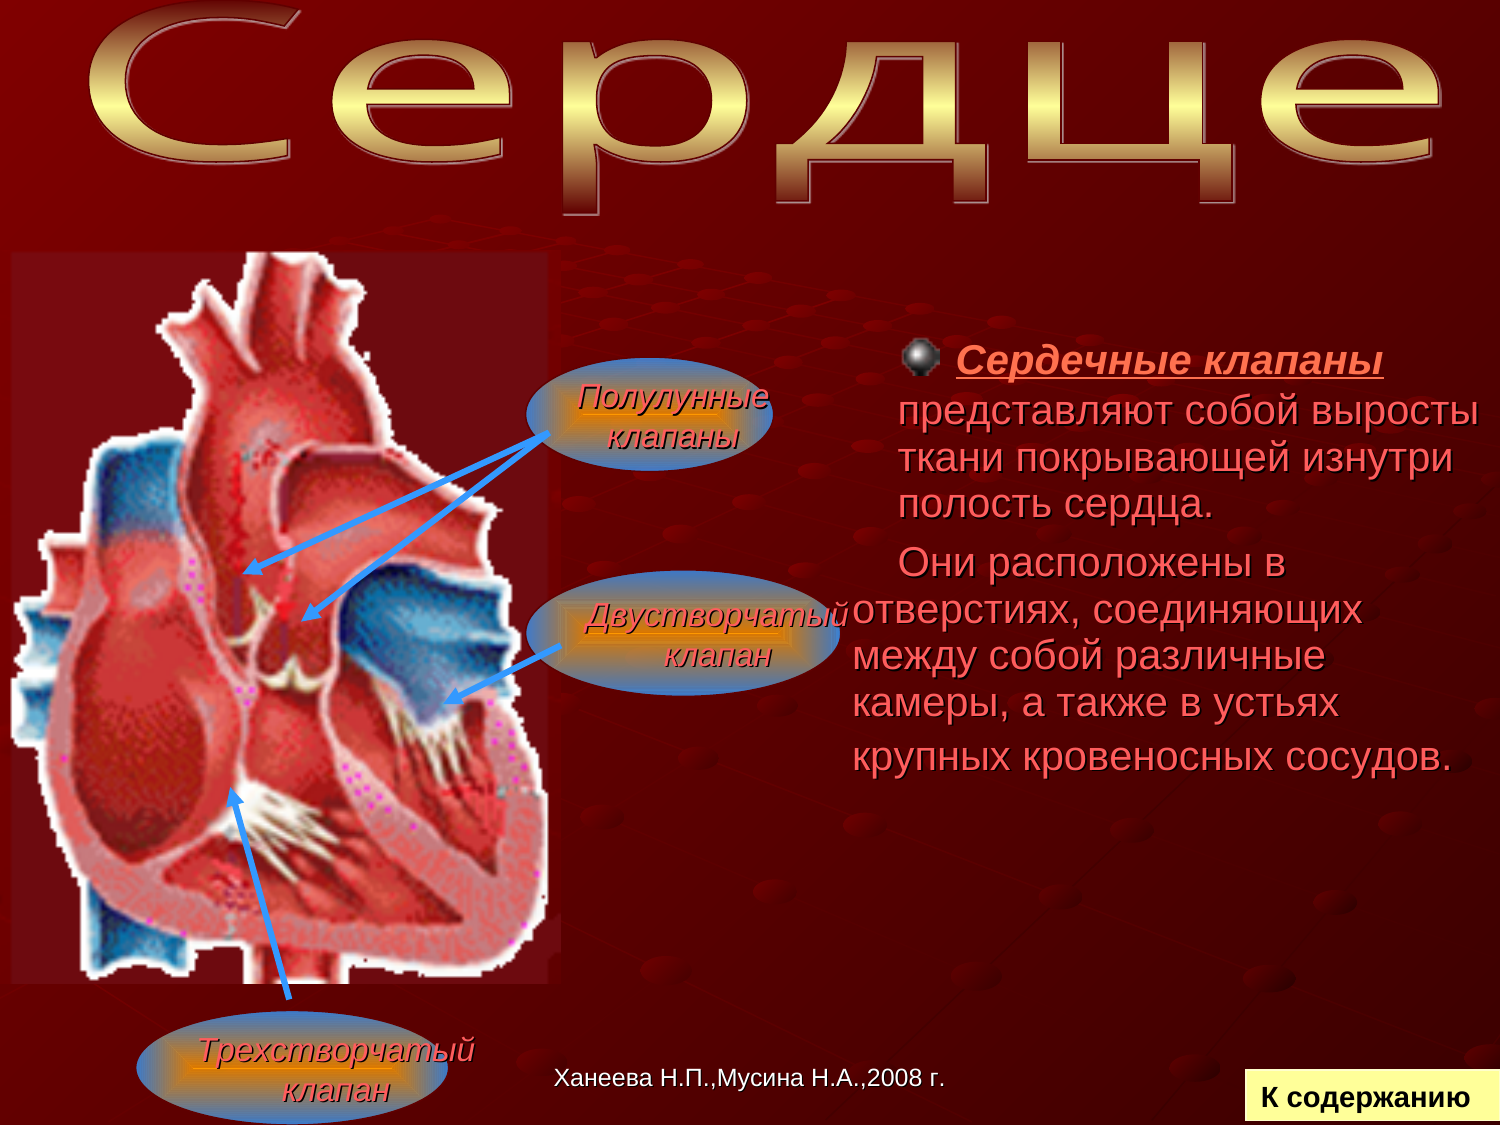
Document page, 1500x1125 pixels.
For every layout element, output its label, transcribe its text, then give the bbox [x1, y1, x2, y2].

text_box Сердце [1026, 41, 1233, 201]
text_box Сердце [775, 41, 986, 201]
text_box Двустворчатый клапан [525, 569, 841, 697]
picture [0, 250, 561, 984]
text_box Сердце [331, 39, 510, 162]
text_box Сердце [88, 0, 299, 162]
text_box Трехстворчатый клапан [135, 1010, 449, 1125]
text_box К содержанию [1246, 1070, 1500, 1121]
text_box Сердце [562, 39, 747, 213]
text_box Полулунные клапаны [525, 357, 774, 472]
text_box Сердце [1260, 39, 1439, 162]
list Сердечные клапаны представляют собой выросты ткани покрывающей изнутри полость сердца. Они расположены в отверстиях, соединяющих между собой различные камеры, а также в устьях крупных кровеносных сосудов. [823, 314, 1500, 941]
